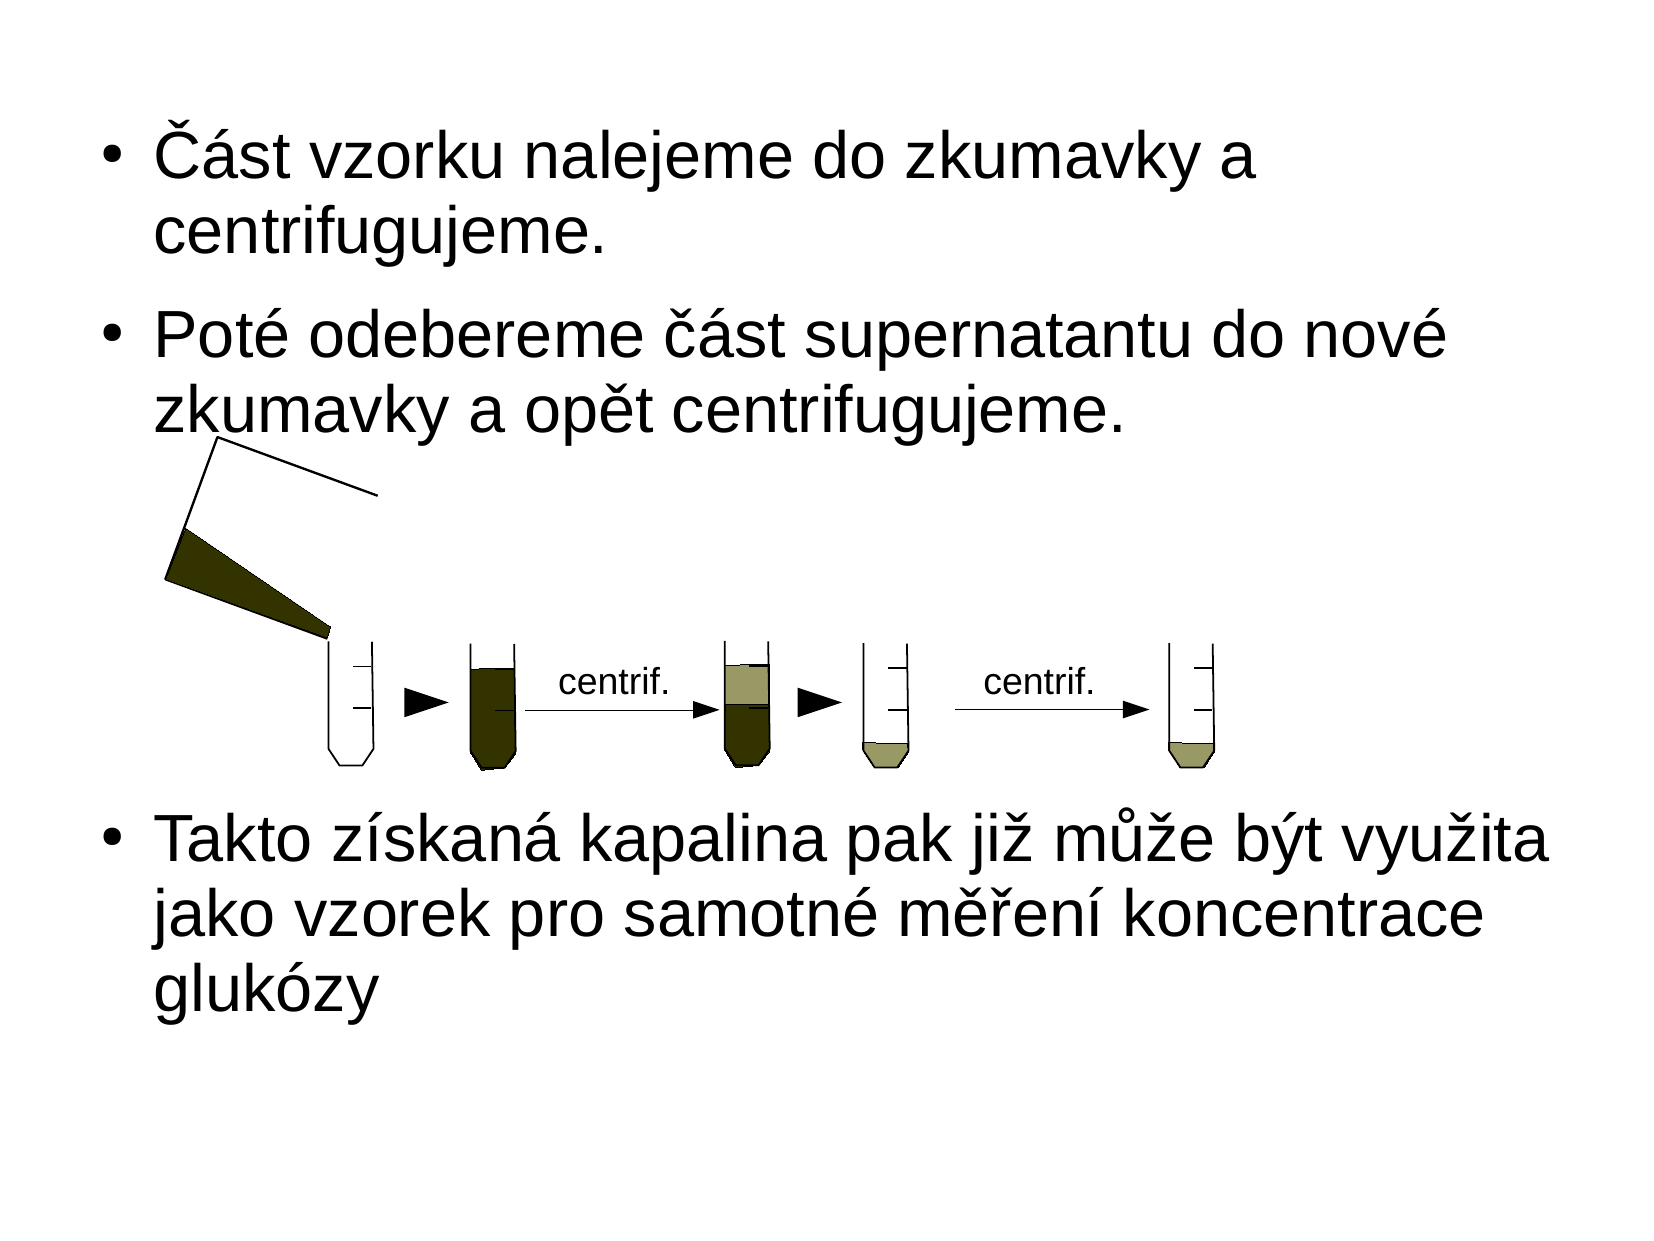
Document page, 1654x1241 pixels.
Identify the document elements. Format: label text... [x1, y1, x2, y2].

text_box [726, 664, 768, 764]
text_box [865, 742, 907, 766]
text_box centrif. [968, 653, 1111, 710]
text_box centrif. [543, 653, 686, 710]
list Část vzorku nalejeme do zkumavky a centrifugujeme. Poté odebereme část supernatantu do nové zkumavky a opět centrifugujeme. Takto získaná kapalina pak již může být využita jako vzorek pro samotné měření koncentrace glukózy [82, 118, 1571, 1010]
text_box [165, 528, 331, 638]
text_box [472, 668, 514, 766]
text_box [1171, 742, 1213, 766]
